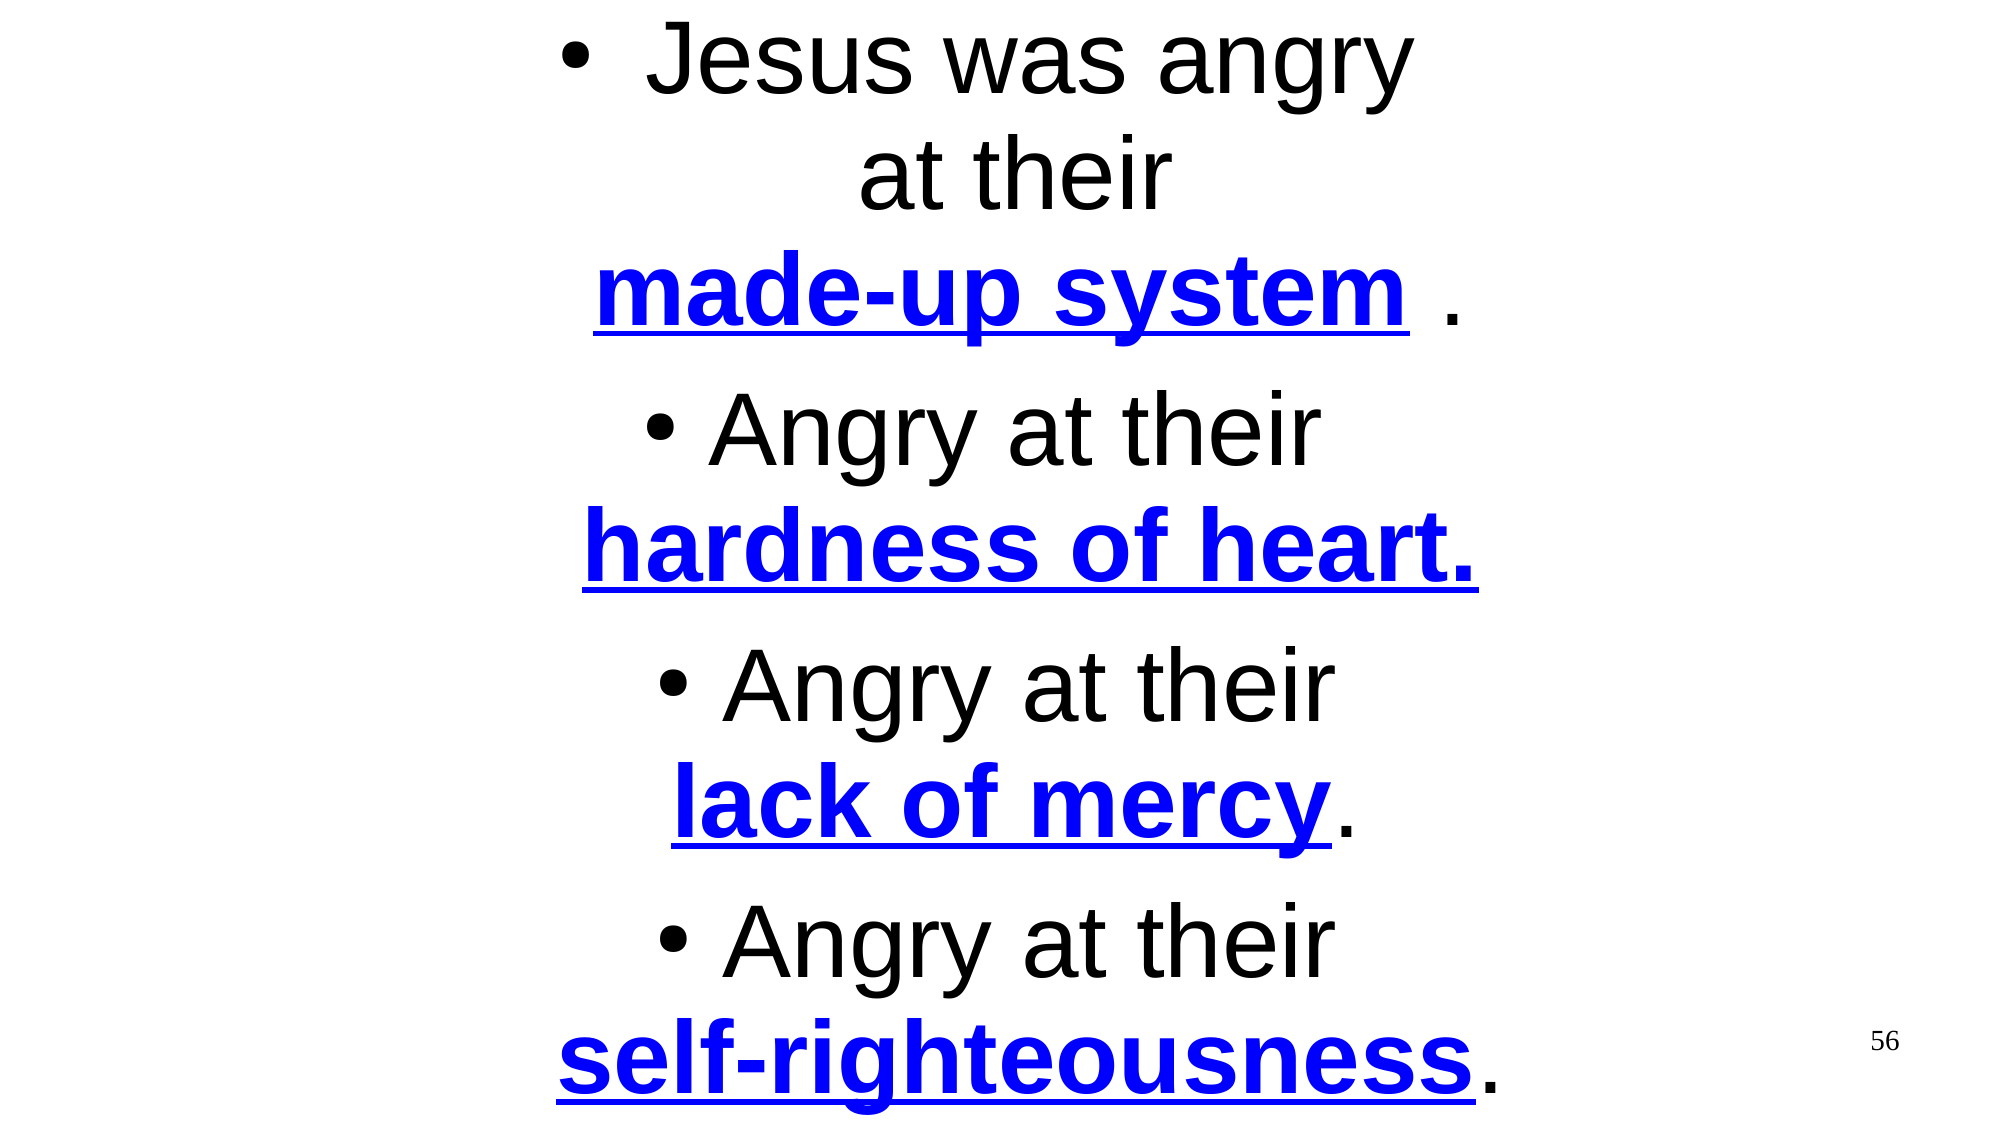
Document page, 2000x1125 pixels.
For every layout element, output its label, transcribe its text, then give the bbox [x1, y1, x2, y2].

list Jesus was angry at their made-up system . Angry at their hardness of heart. Angry at their lack of mercy. Angry at their self-righteousness. [0, 0, 1996, 1123]
